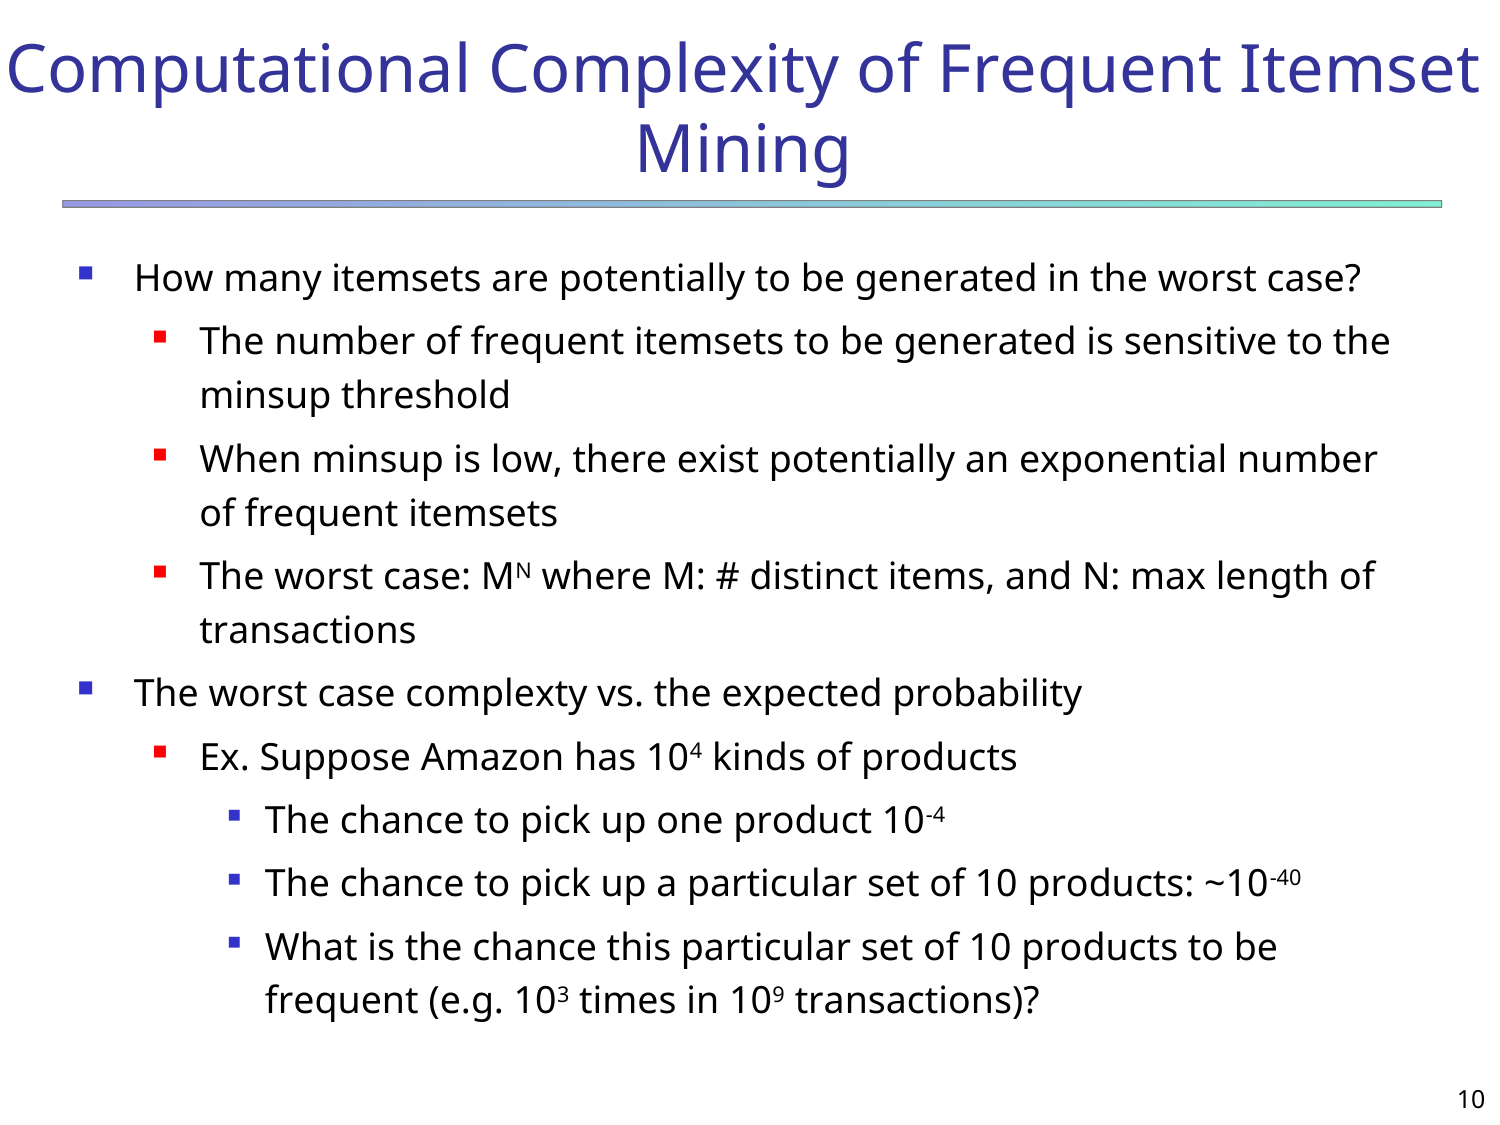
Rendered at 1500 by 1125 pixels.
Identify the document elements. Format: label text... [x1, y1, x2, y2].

list How many itemsets are potentially to be generated in the worst case? The number of frequent itemsets to be generated is sensitive to the minsup threshold When minsup is low, there exist potentially an exponential number of frequent itemsets The worst case: MN where M: # distinct items, and N: max length of transactions The worst case complexty vs. the expected probability Ex. Suppose Amazon has 104 kinds of products The chance to pick up one product 10-4 The chance to pick up a particular set of 10 products: ~10-40 What is the chance this particular set of 10 products to be frequent (e.g. 103 times in 109 transactions)? [62, 237, 1413, 1125]
text_box <number> [1413, 1062, 1500, 1125]
title Computational Complexity of Frequent Itemset Mining [0, 18, 1500, 194]
